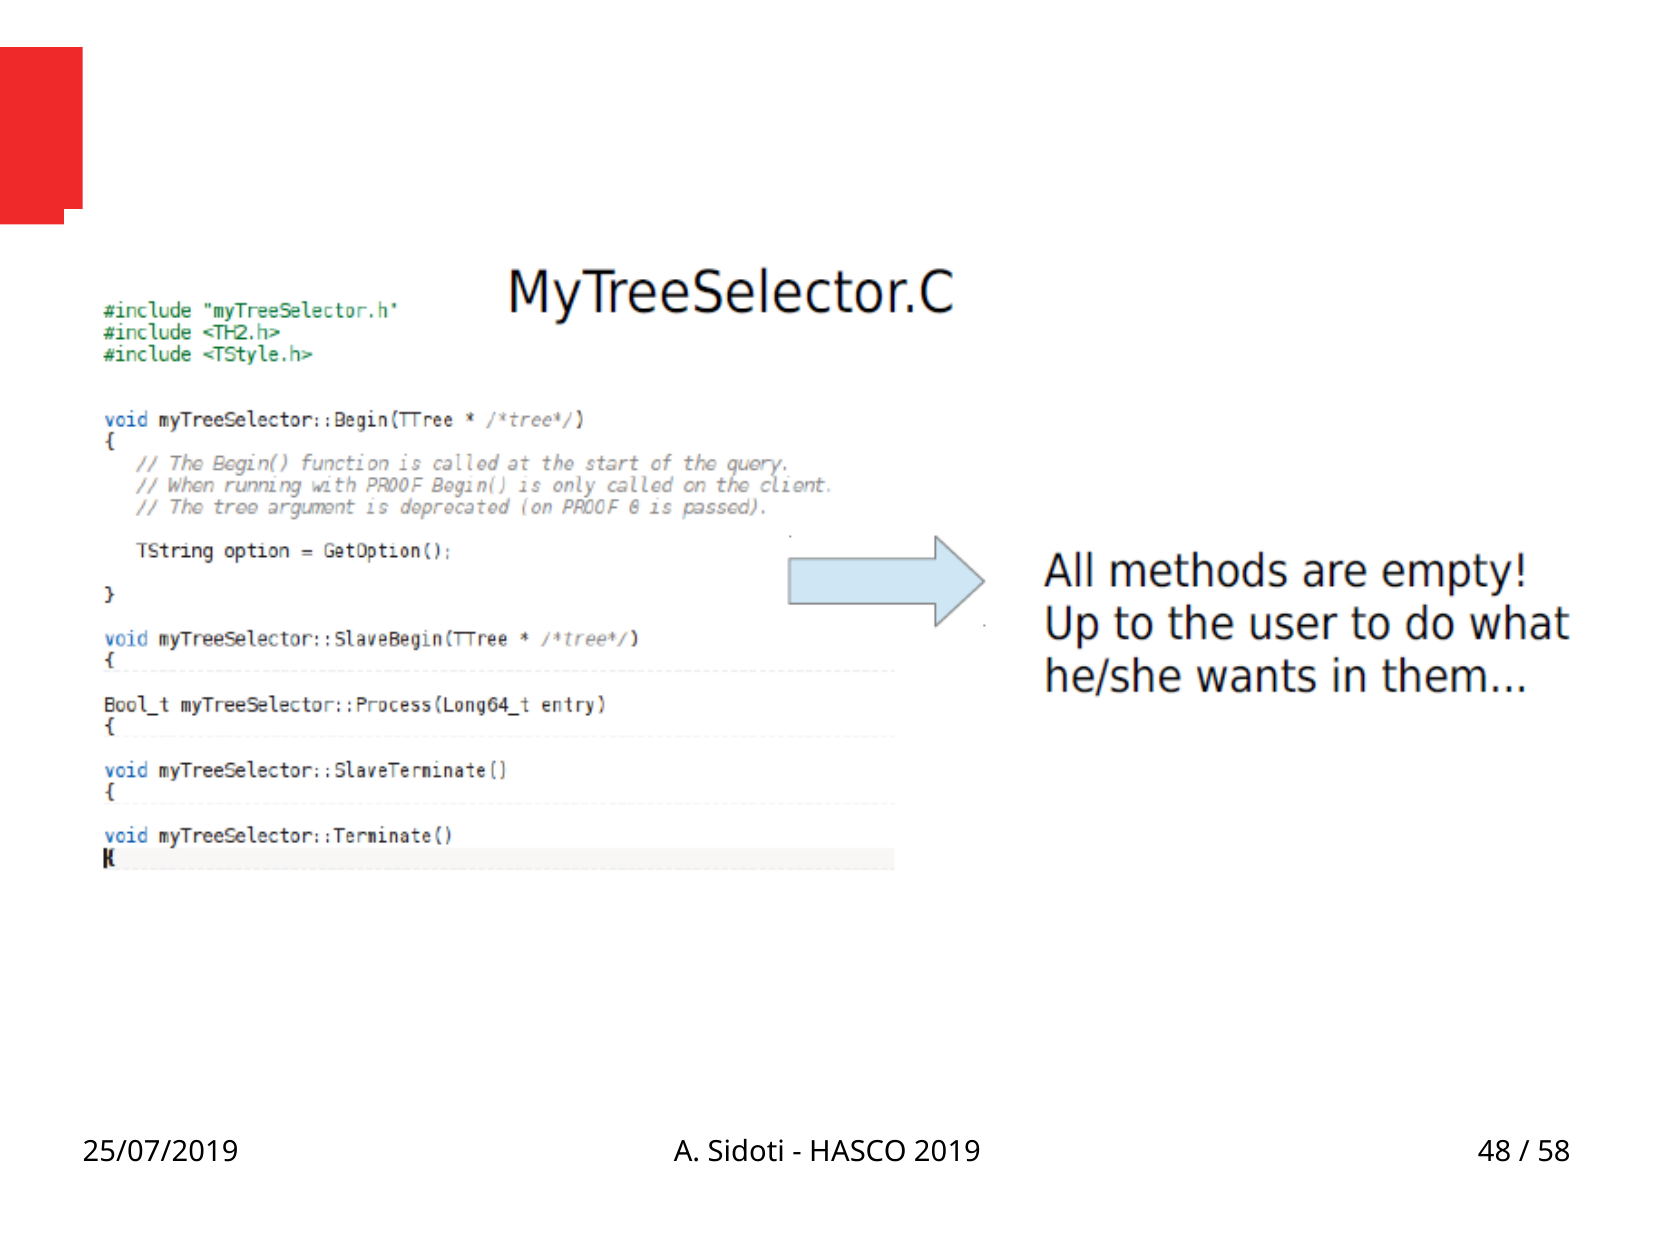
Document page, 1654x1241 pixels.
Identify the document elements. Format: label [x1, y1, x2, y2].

picture [64, 209, 1606, 972]
